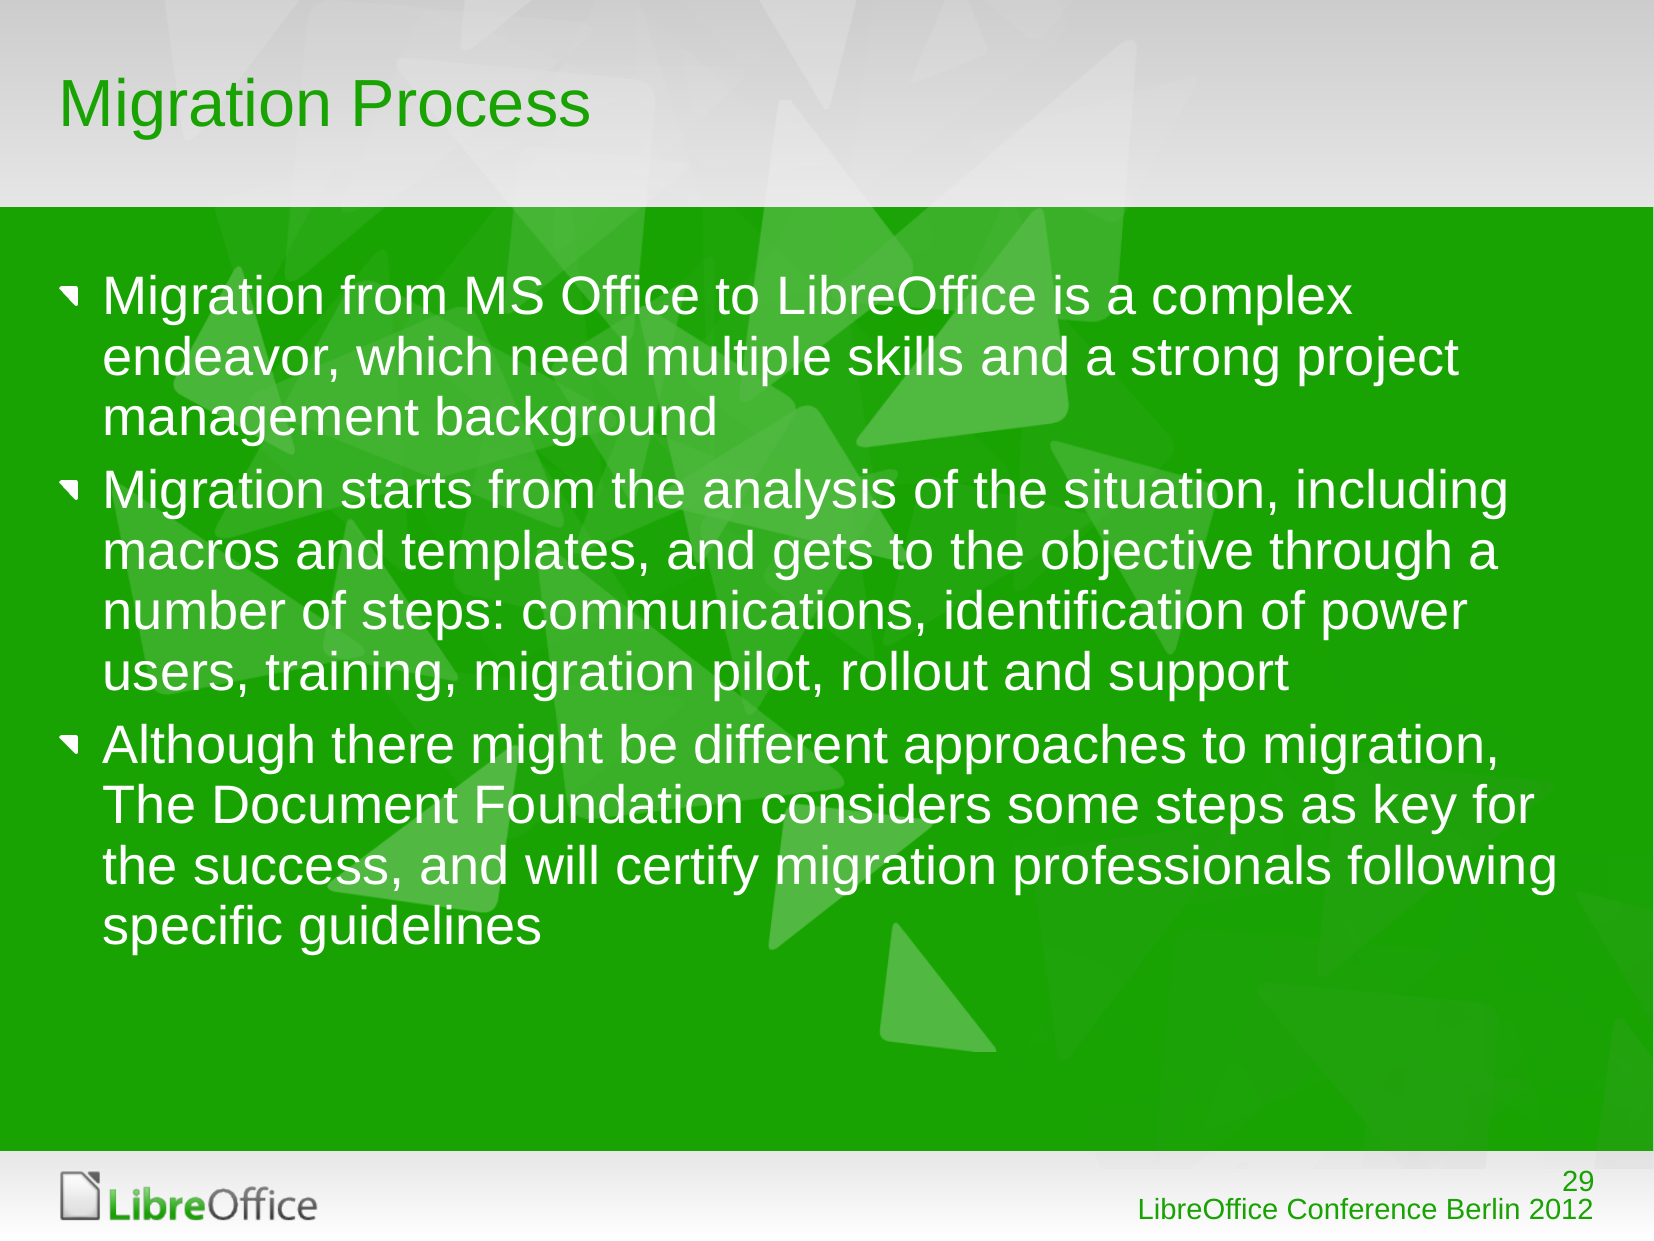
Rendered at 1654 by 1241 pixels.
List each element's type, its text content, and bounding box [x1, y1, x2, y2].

title Migration Process [59, 29, 1595, 178]
picture [0, 0, 1654, 1169]
picture [41, 1152, 337, 1240]
list Migration from MS Office to LibreOffice is a complex endeavor, which need multiple skills and a strong project management background Migration starts from the analysis of the situation, including macros and templates, and gets to the objective through a number of steps: communications, identification of power users, training, migration pilot, rollout and support Although there might be different approaches to migration, The Document Foundation considers some steps as key for the success, and will certify migration professionals following specific guidelines [59, 265, 1595, 957]
